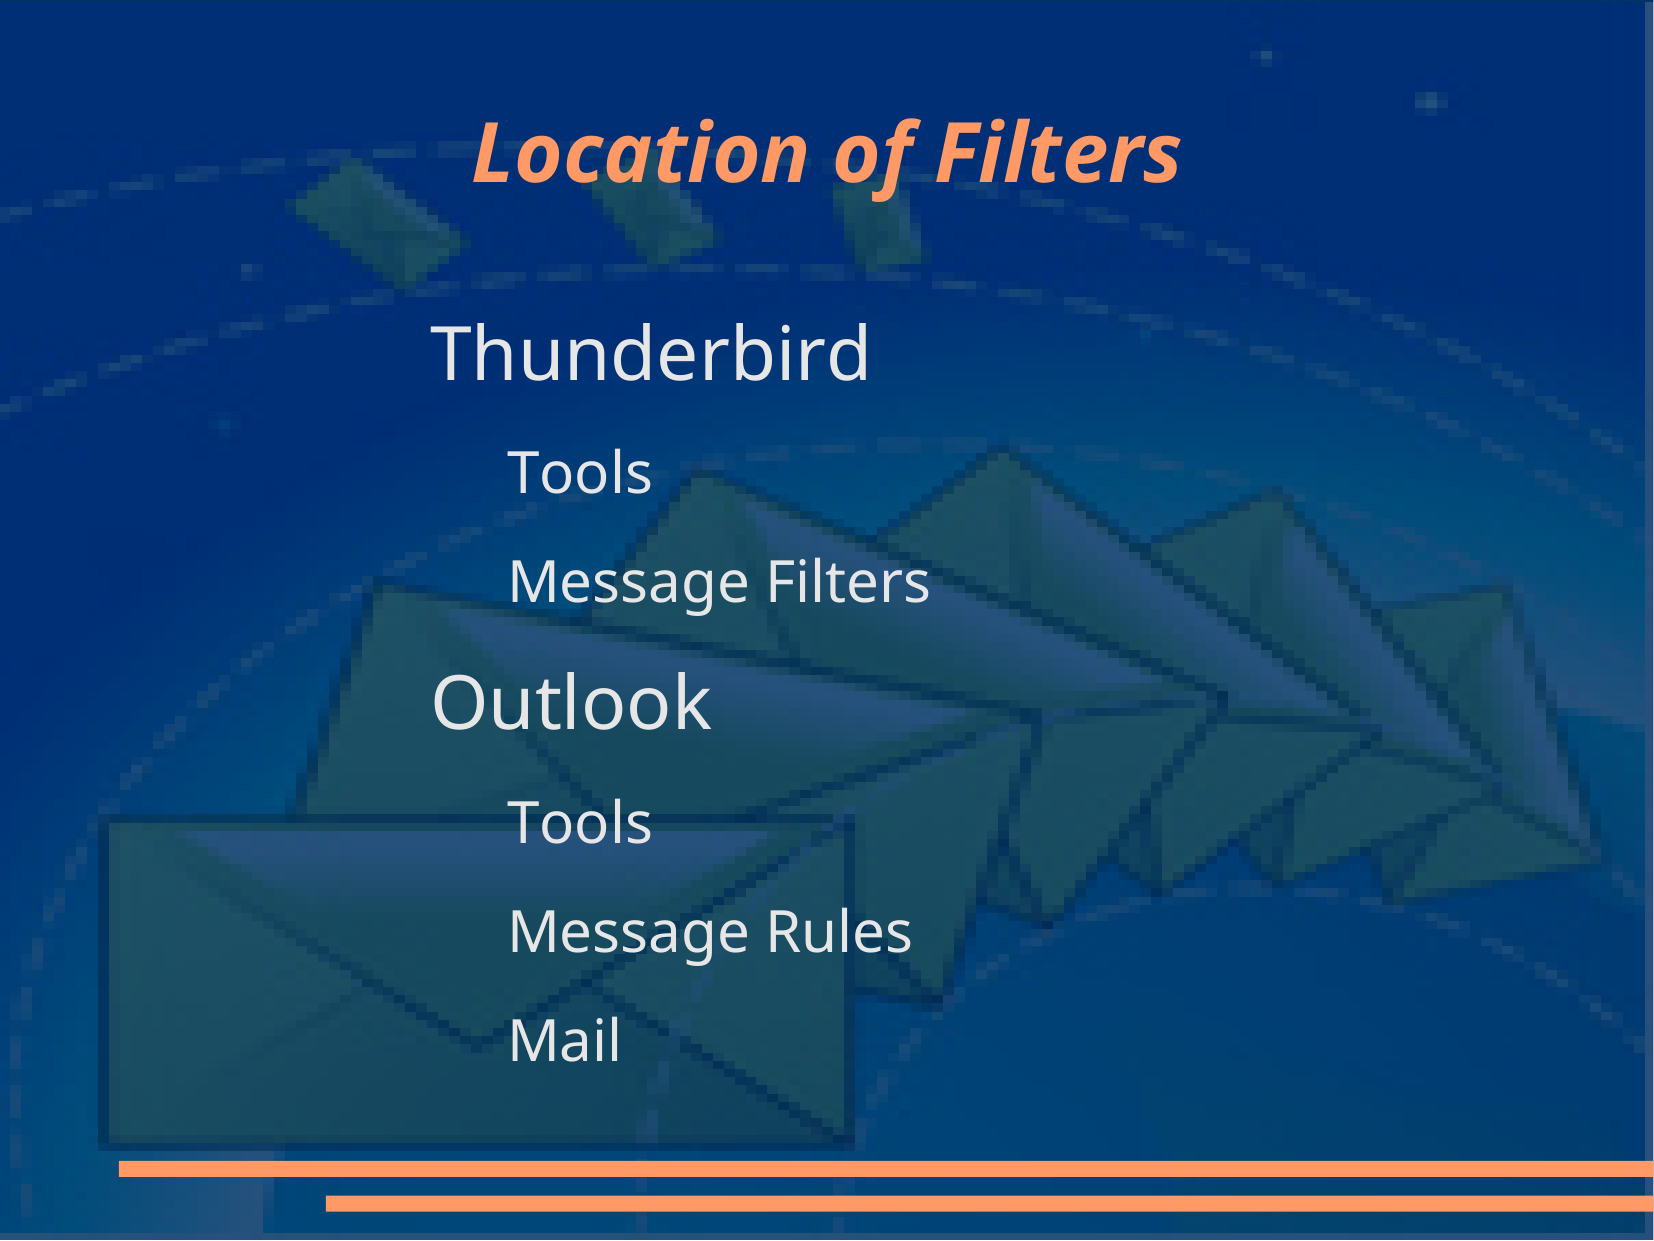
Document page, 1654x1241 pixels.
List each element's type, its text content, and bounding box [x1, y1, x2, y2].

list Thunderbird Tools Message Filters Outlook Tools Message Rules Mail [412, 300, 1088, 1111]
title Location of Filters [121, 46, 1534, 254]
